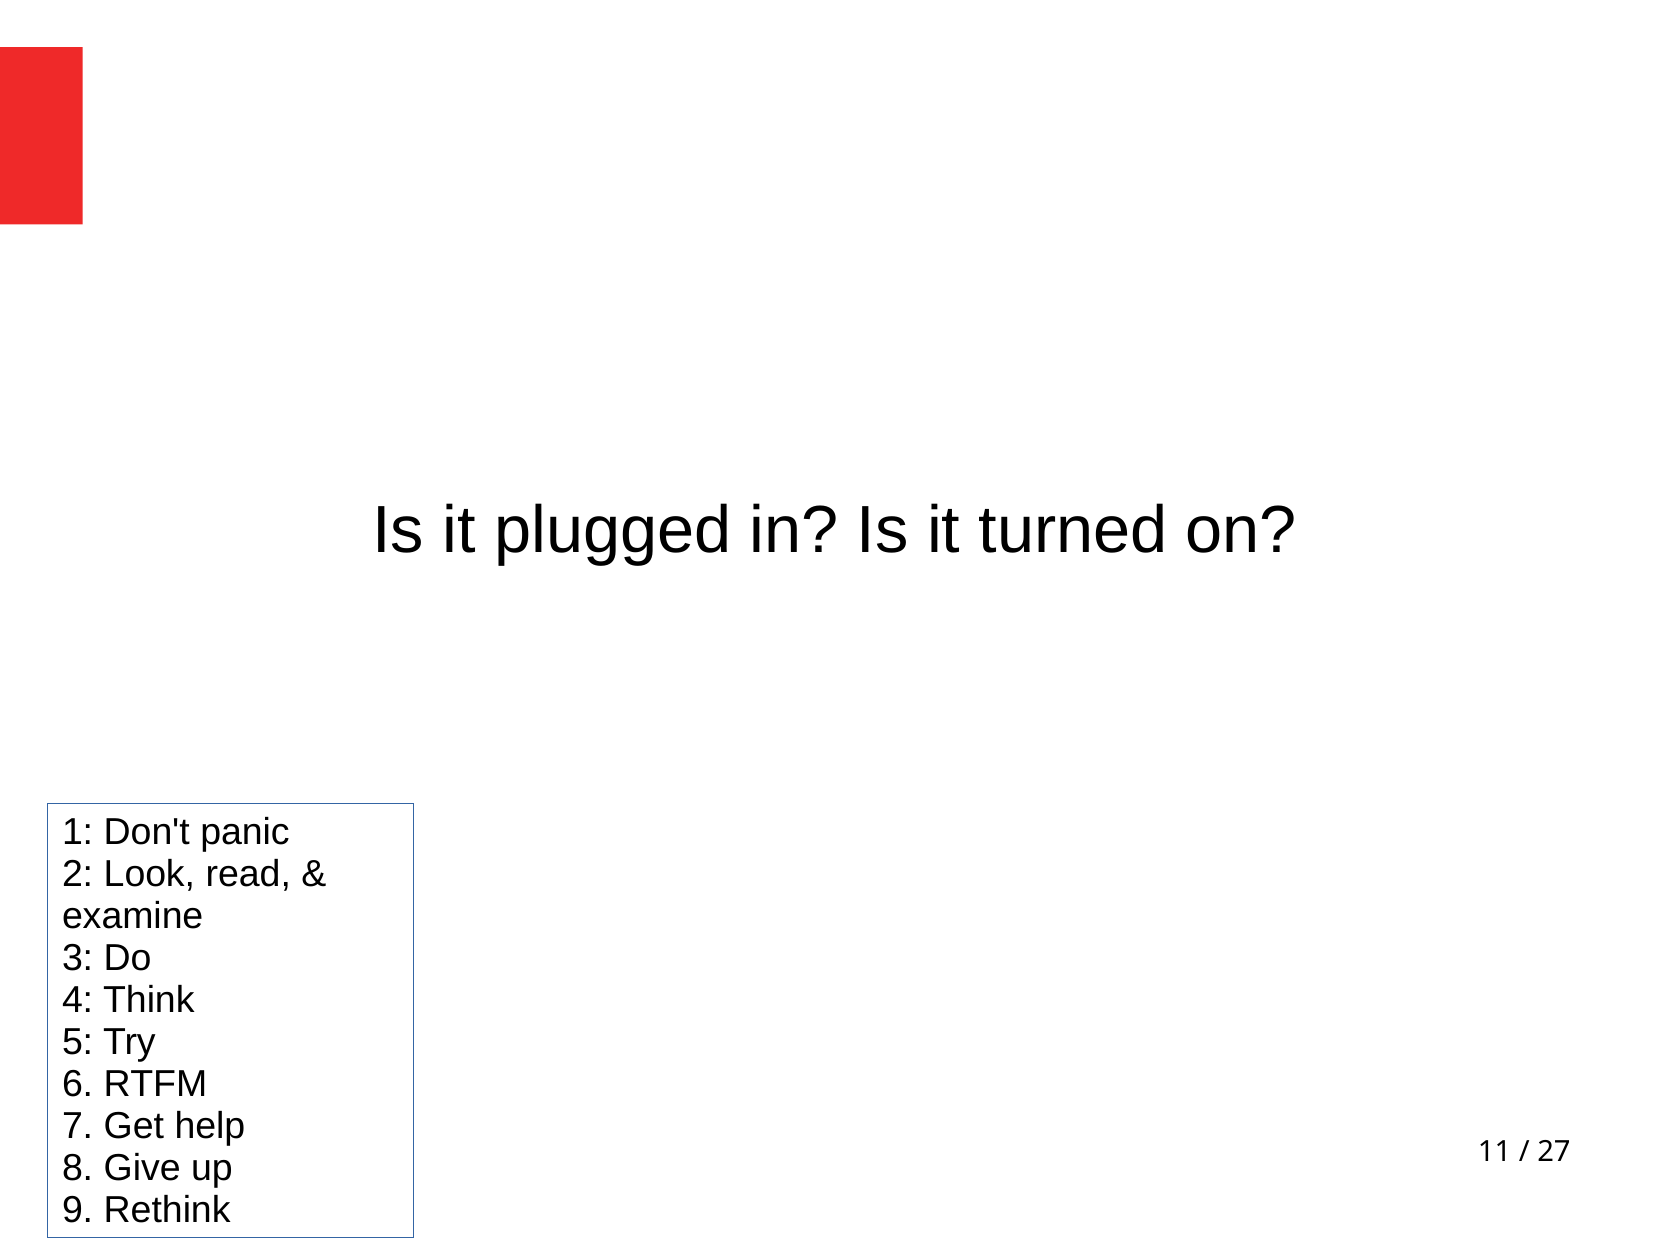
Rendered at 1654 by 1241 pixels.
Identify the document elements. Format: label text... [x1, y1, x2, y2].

text_box 1: Don't panic 2: Look, read, & examine 3: Do 4: Think 5: Try 6. RTFM 7. Get help 8. Give up 9. Rethink [47, 803, 414, 1238]
subtitle Is it plugged in? Is it turned on? [118, 49, 1571, 1010]
